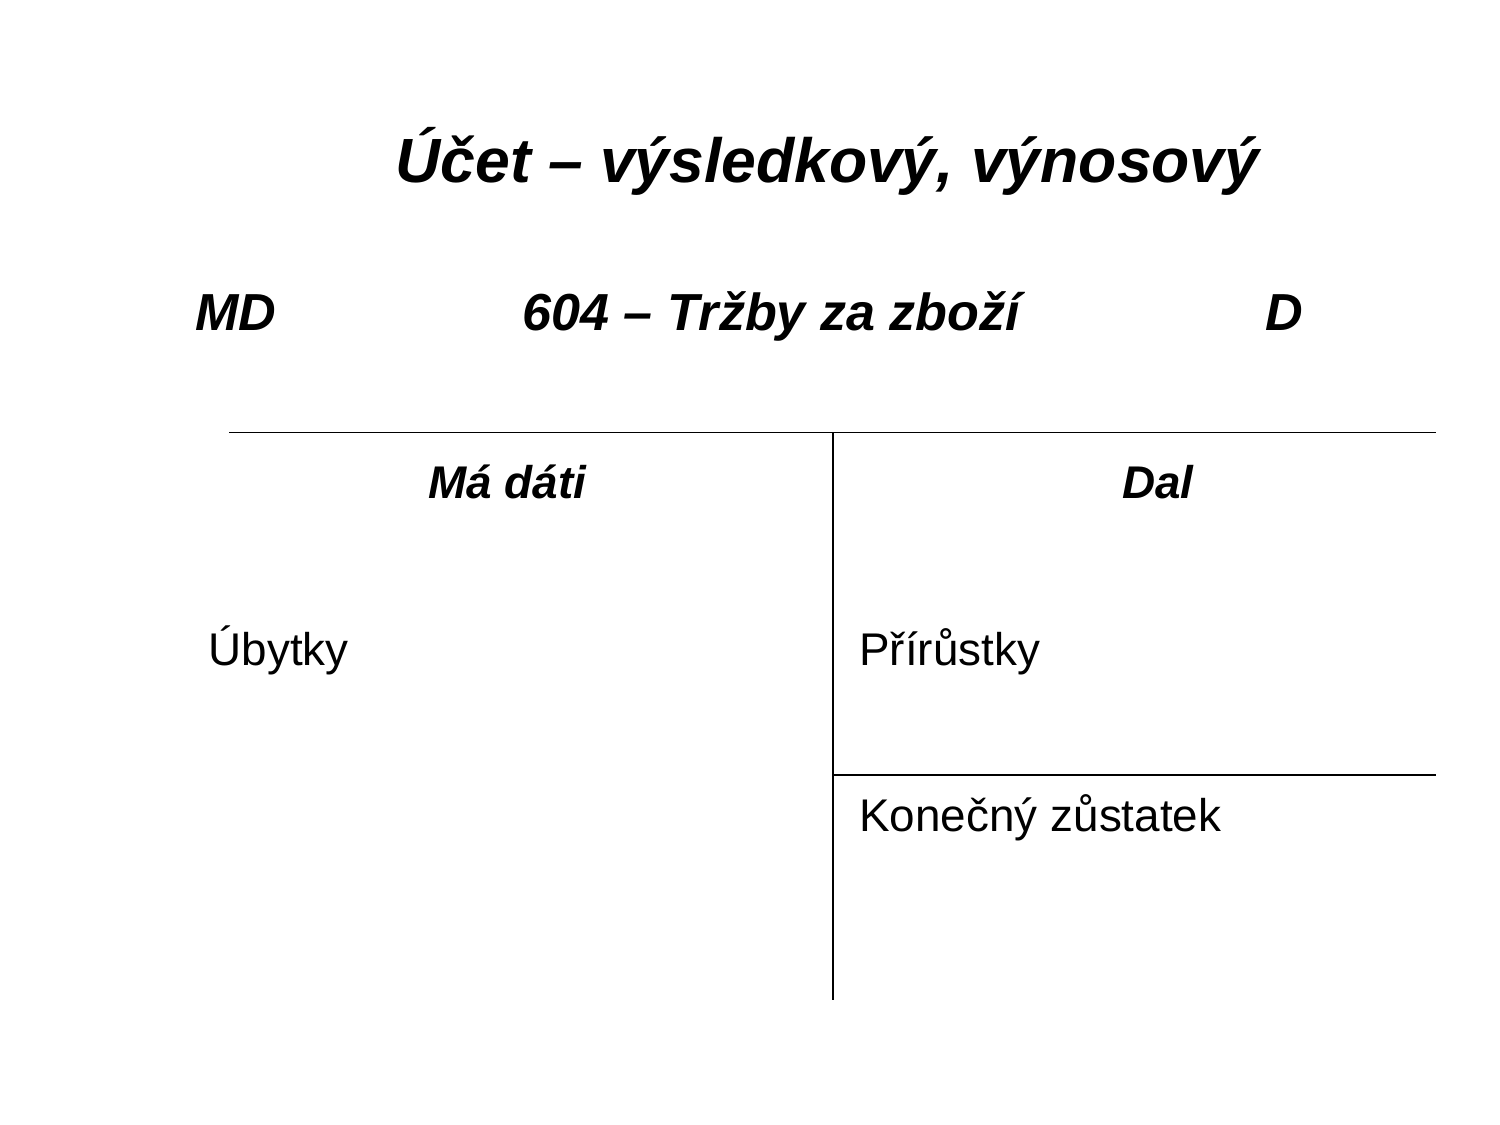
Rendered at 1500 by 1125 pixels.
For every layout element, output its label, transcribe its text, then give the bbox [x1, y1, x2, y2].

list MD 604 – Tržby za zboží D [75, 283, 1426, 362]
text_box Má dáti Úbytky [193, 456, 821, 1083]
title Účet – výsledkový, výnosový [188, 35, 1468, 279]
text_box Dal Přírůstky Konečný zůstatek [844, 456, 1472, 1083]
